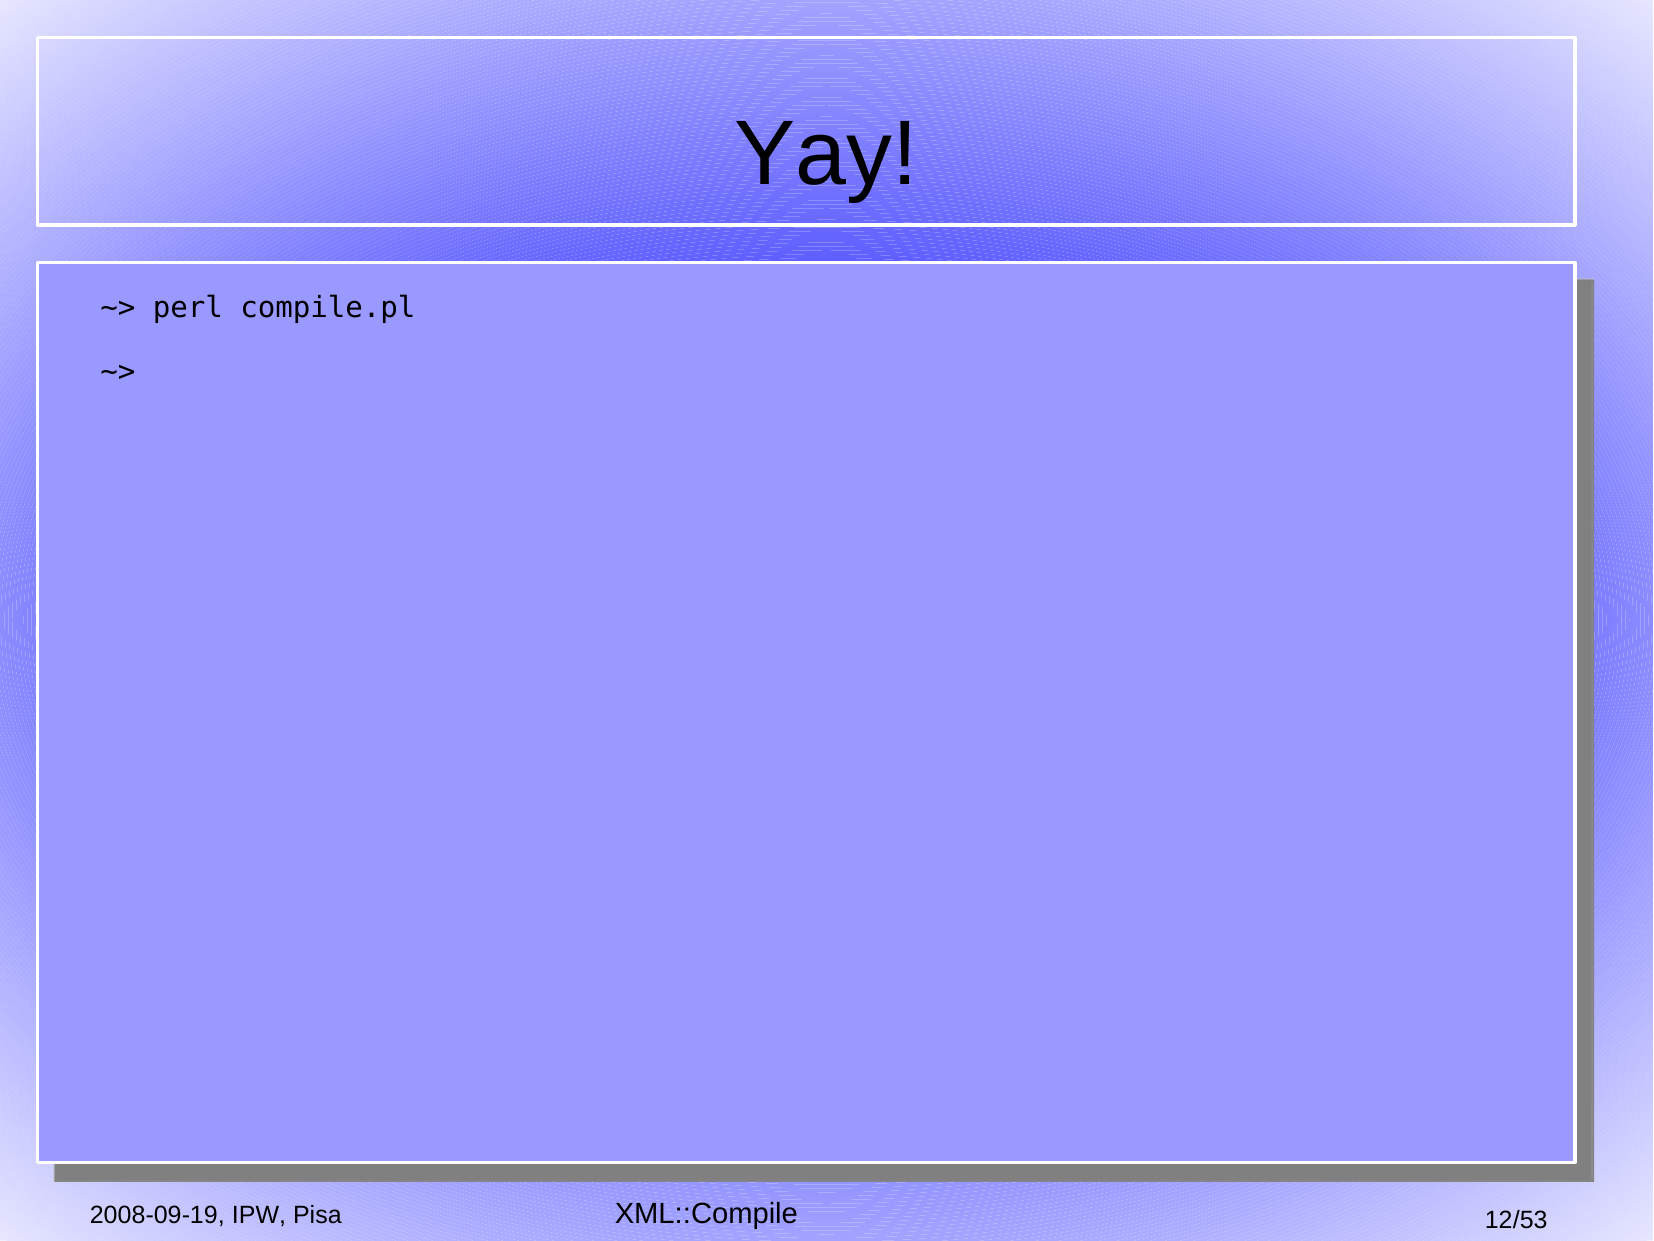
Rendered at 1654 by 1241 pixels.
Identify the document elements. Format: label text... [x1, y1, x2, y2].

list ~> perl compile.pl ~> [82, 290, 1571, 1111]
title Yay! [82, 56, 1571, 250]
